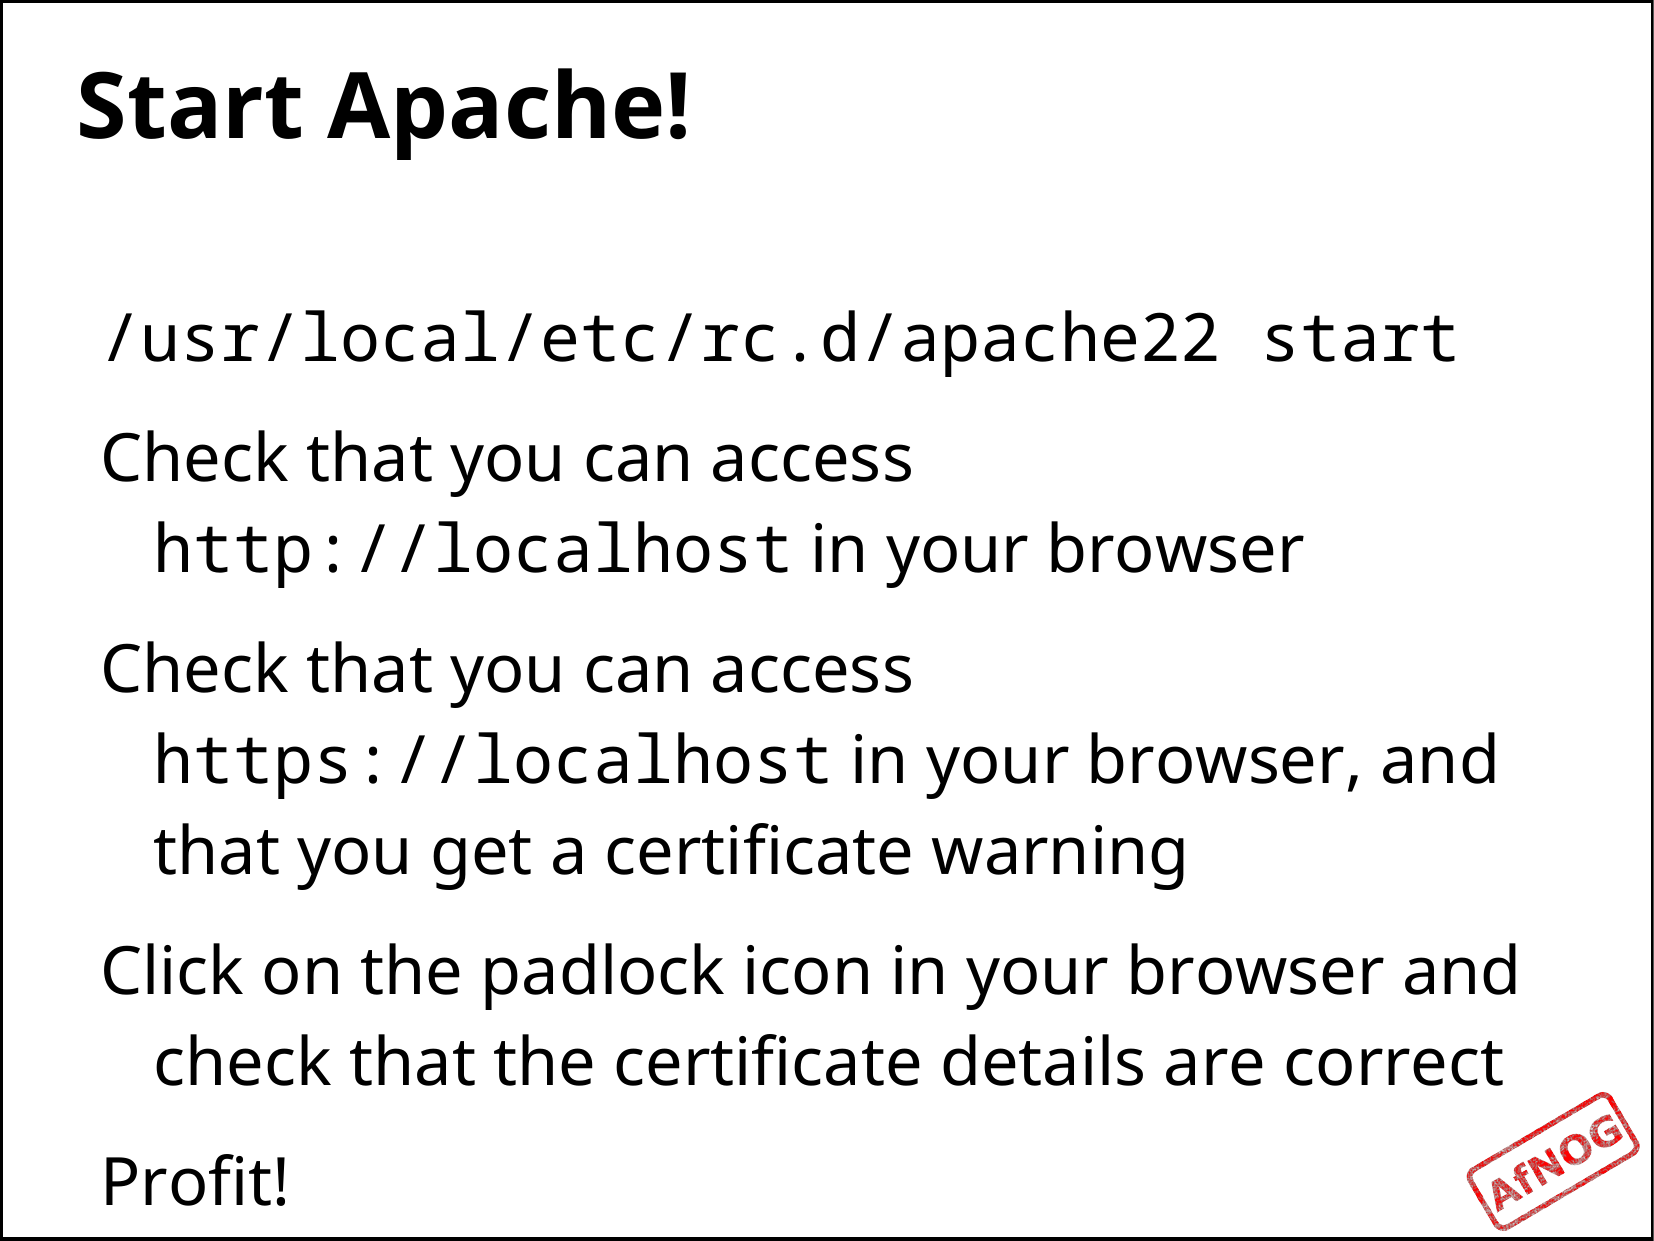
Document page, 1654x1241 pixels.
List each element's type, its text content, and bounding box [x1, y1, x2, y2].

title Start Apache! [76, 0, 1565, 208]
picture [1462, 1087, 1644, 1235]
list /usr/local/etc/rc.d/apache22 start Check that you can access http://localhost in your browser Check that you can access https://localhost in your browser, and that you get a certificate warning Click on the padlock icon in your browser and check that the certificate details are correct Profit! [82, 290, 1571, 1115]
